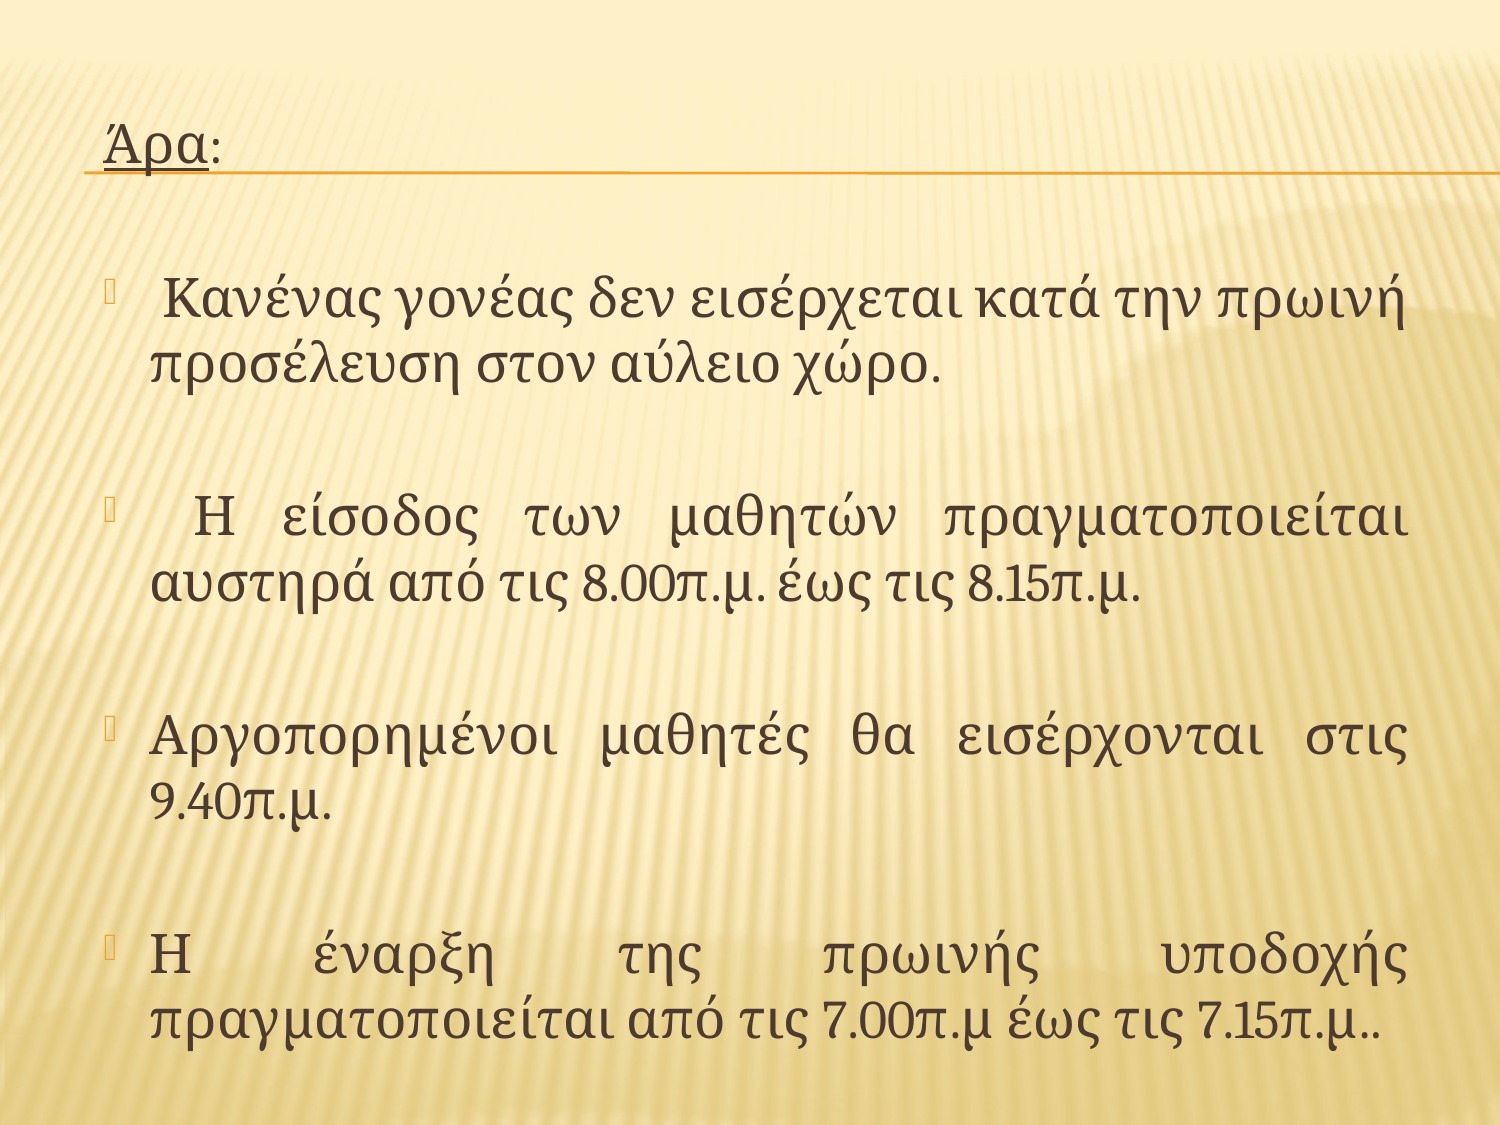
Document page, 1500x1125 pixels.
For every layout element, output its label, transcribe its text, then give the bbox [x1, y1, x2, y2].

list Άρα: Κανένας γονέας δεν εισέρχεται κατά την πρωινή προσέλευση στον αύλειο χώρο. Η είσοδος των μαθητών πραγματοποιείται αυστηρά από τις 8.00π.μ. έως τις 8.15π.μ. Αργοπορημένοι μαθητές θα εισέρχονται στις 9.40π.μ. Η έναρξη της πρωινής υποδοχής πραγματοποιείται από τις 7.00π.μ έως τις 7.15π.μ.. [88, 101, 1425, 1071]
picture [0, 0, 1500, 1125]
